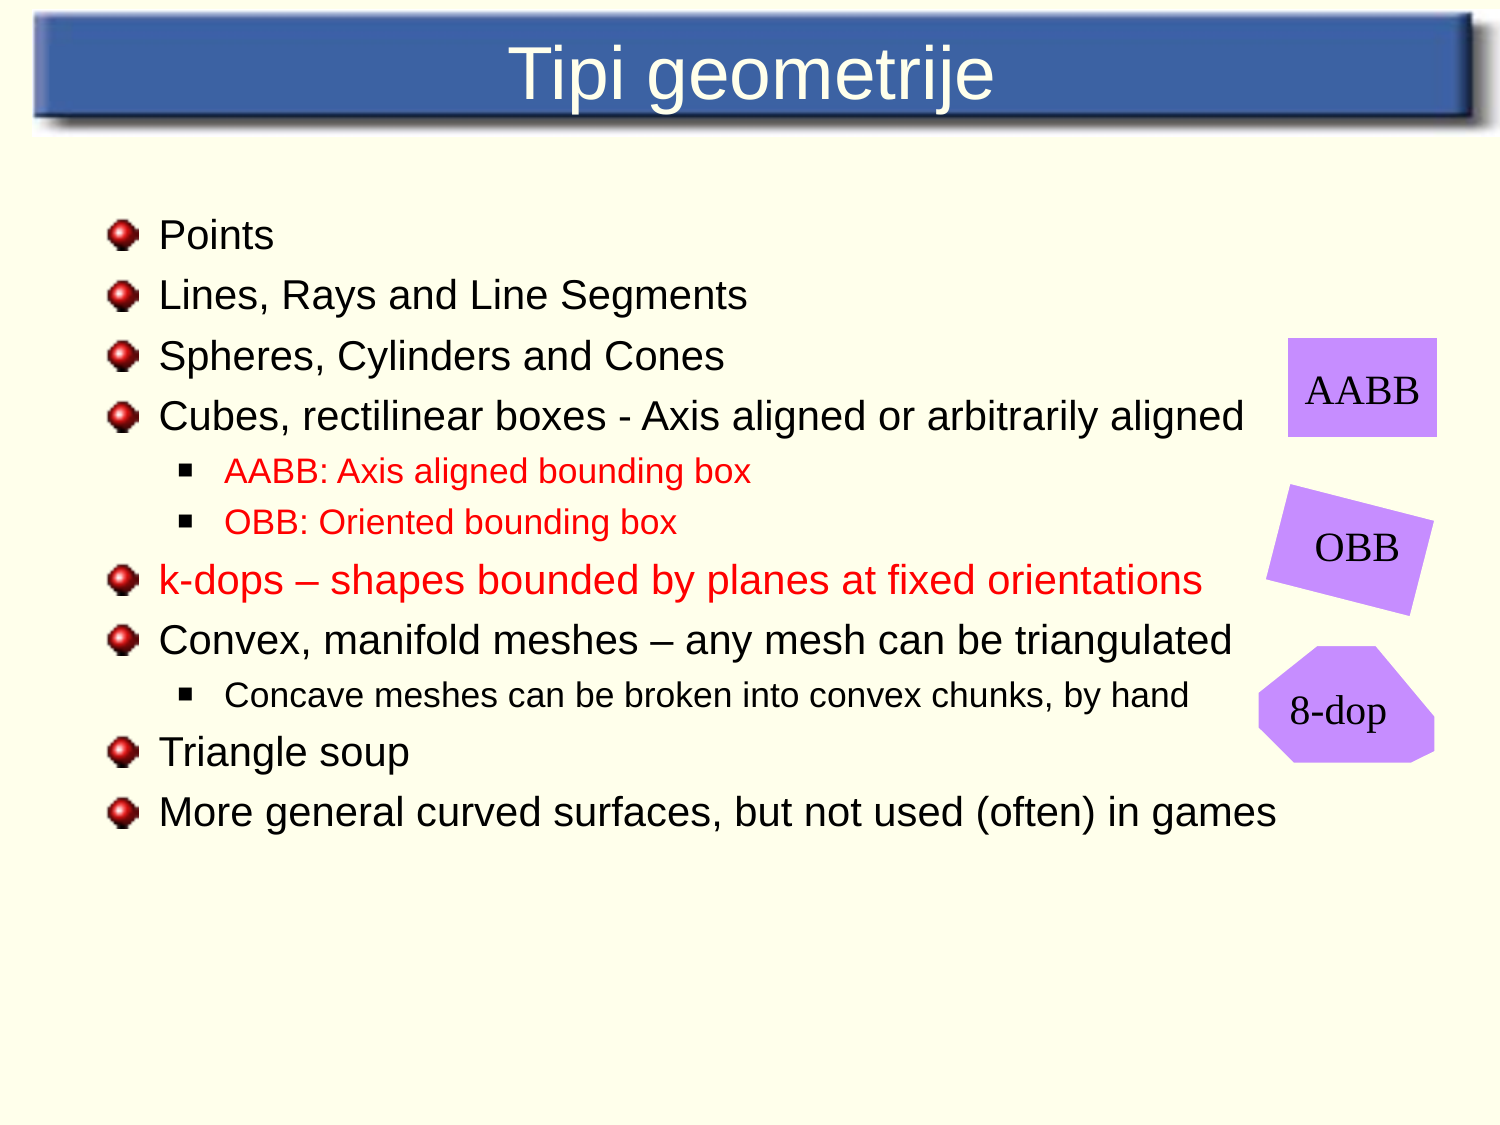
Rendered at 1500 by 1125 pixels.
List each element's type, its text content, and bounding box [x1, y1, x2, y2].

text_box 8-dop [1274, 675, 1403, 741]
title Tipi geometrije [77, 27, 1428, 124]
text_box AABB [1287, 337, 1438, 438]
list Points Lines, Rays and Line Segments Spheres, Cylinders and Cones Cubes, rectilinear boxes - Axis aligned or arbitrarily aligned AABB: Axis aligned bounding box OBB: Oriented bounding box k-dops – shapes bounded by planes at fixed orientations Convex, manifold meshes – any mesh can be triangulated Concave meshes can be broken into convex chunks, by hand Triangle soup More general curved surfaces, but not used (often) in games [87, 200, 1438, 943]
text_box [1422, 516, 1436, 572]
text_box OBB [1299, 512, 1422, 578]
picture [32, 9, 1500, 137]
text_box [1264, 483, 1421, 618]
